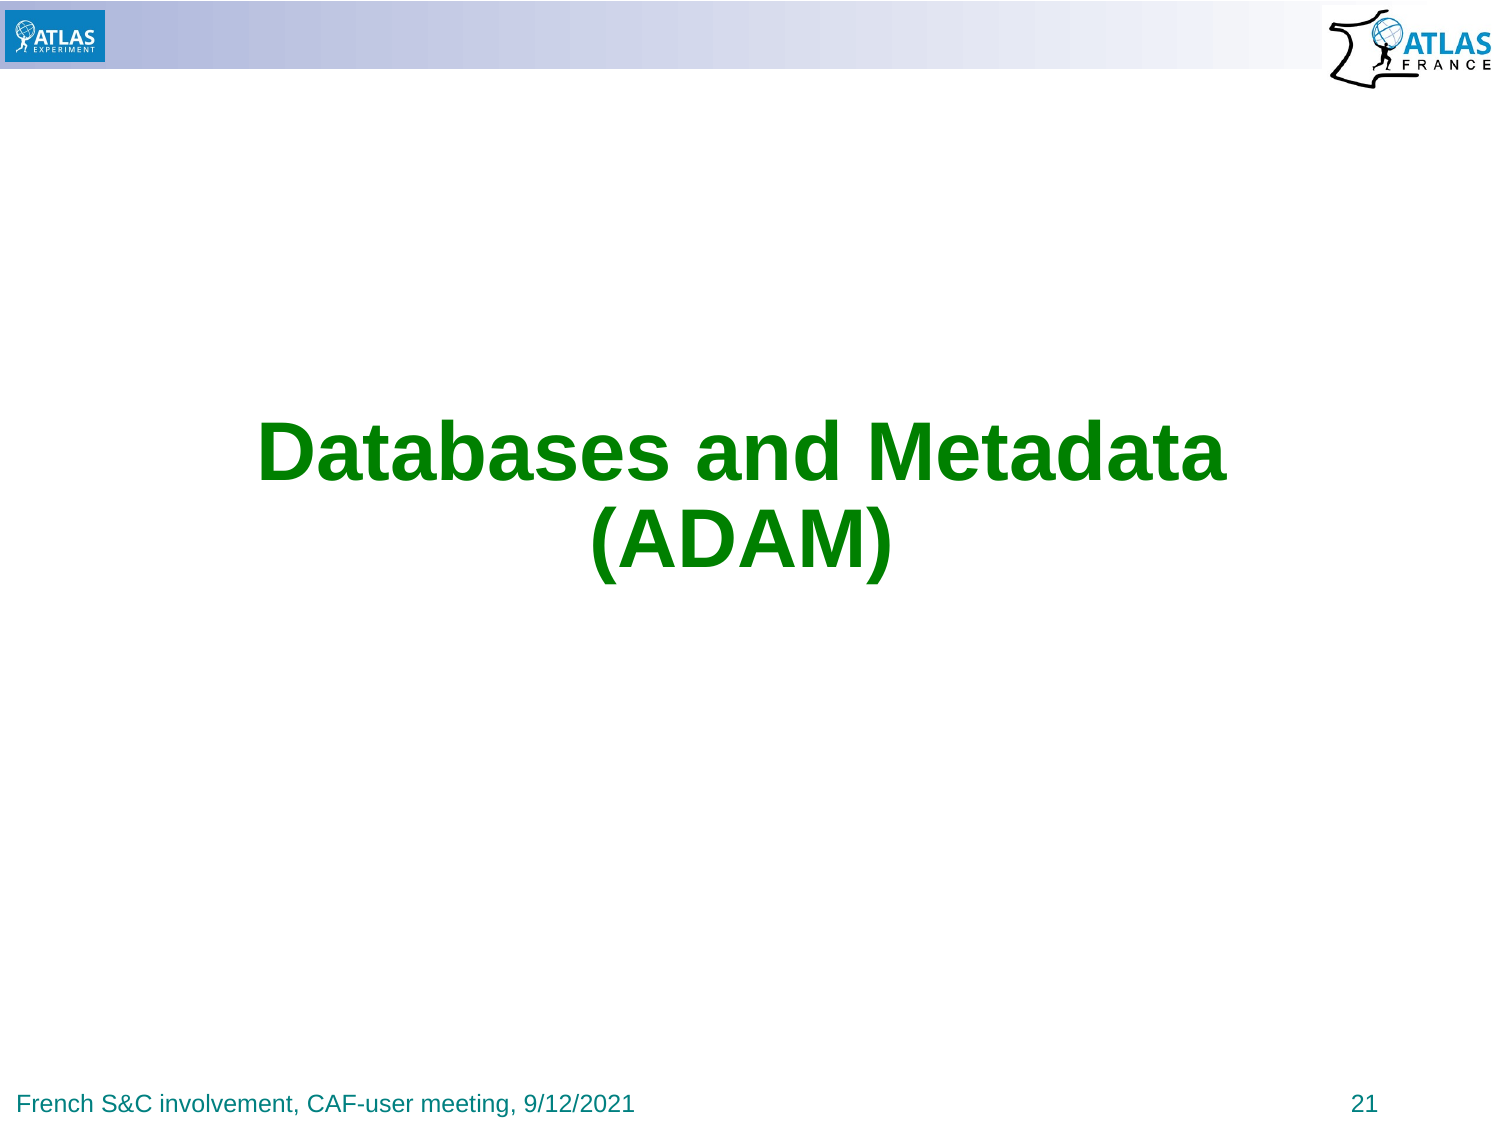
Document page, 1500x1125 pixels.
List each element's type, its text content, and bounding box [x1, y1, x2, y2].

picture [5, 10, 105, 62]
picture [1322, 5, 1498, 93]
text_box Databases and Metadata (ADAM) [5, 395, 1500, 525]
